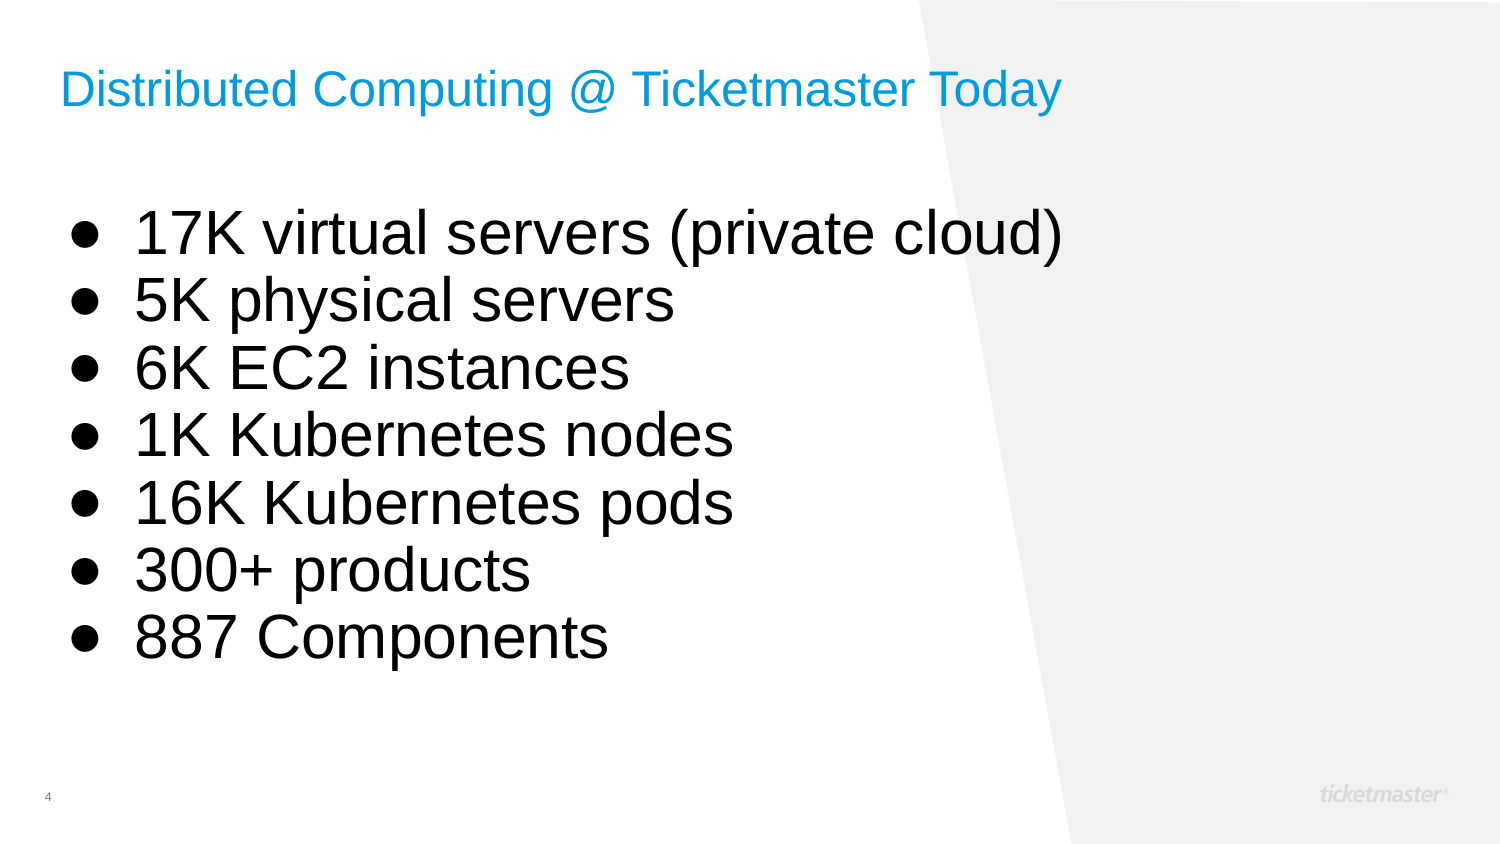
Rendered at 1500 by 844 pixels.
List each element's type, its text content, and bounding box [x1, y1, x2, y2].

list 17K virtual servers (private cloud) 5K physical servers 6K EC2 instances 1K Kubernetes nodes 16K Kubernetes pods 300+ products 887 Components [44, 185, 1448, 760]
list Distributed Computing @ Ticketmaster Today [44, 52, 1448, 158]
picture [1320, 784, 1449, 802]
slide_number <number> [44, 788, 66, 804]
